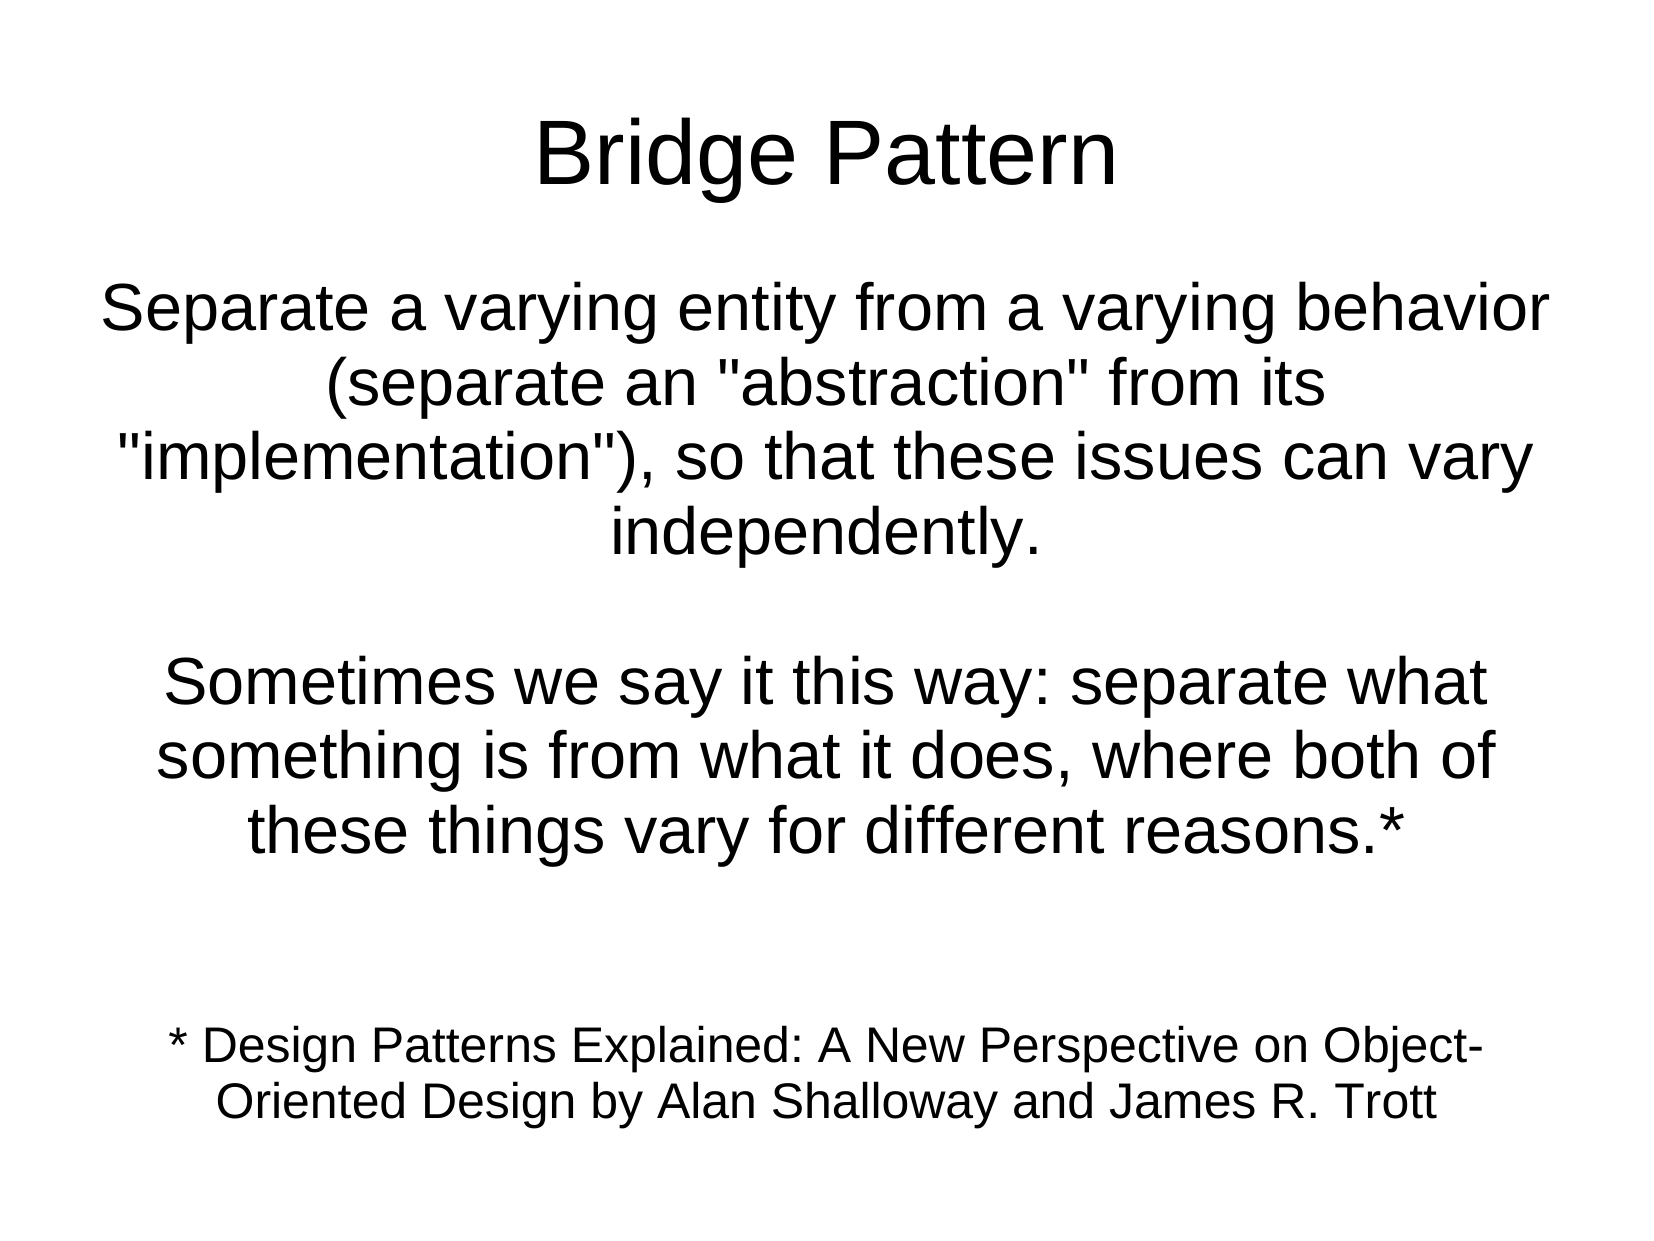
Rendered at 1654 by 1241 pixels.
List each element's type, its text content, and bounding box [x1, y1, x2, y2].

subtitle Separate a varying entity from a varying behavior (separate an "abstraction" from its "implementation"), so that these issues can vary independently. Sometimes we say it this way: separate what something is from what it does, where both of these things vary for different reasons.* * Design Patterns Explained: A New Perspective on Object-Oriented Design by Alan Shalloway and James R. Trott [82, 269, 1571, 1130]
title Bridge Pattern [82, 56, 1571, 250]
